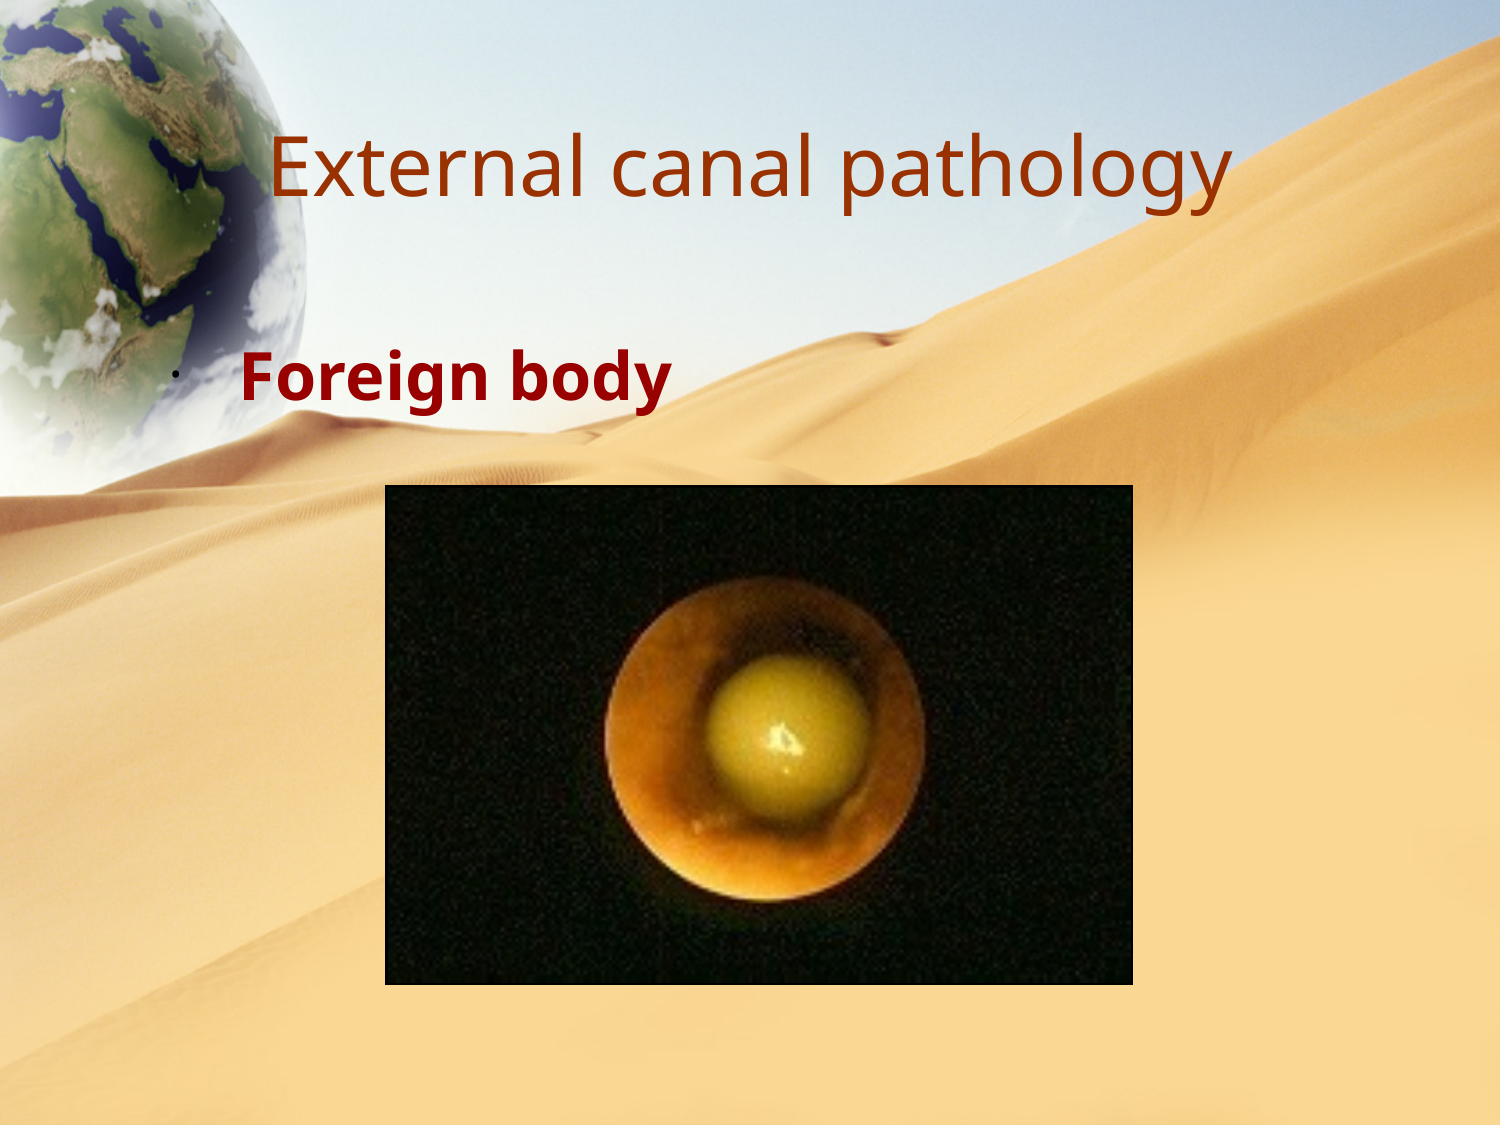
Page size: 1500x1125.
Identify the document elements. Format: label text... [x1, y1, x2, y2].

text_box Foreign body [155, 312, 1356, 1038]
picture [0, 0, 1500, 1125]
text_box External canal pathology [112, 99, 1388, 288]
